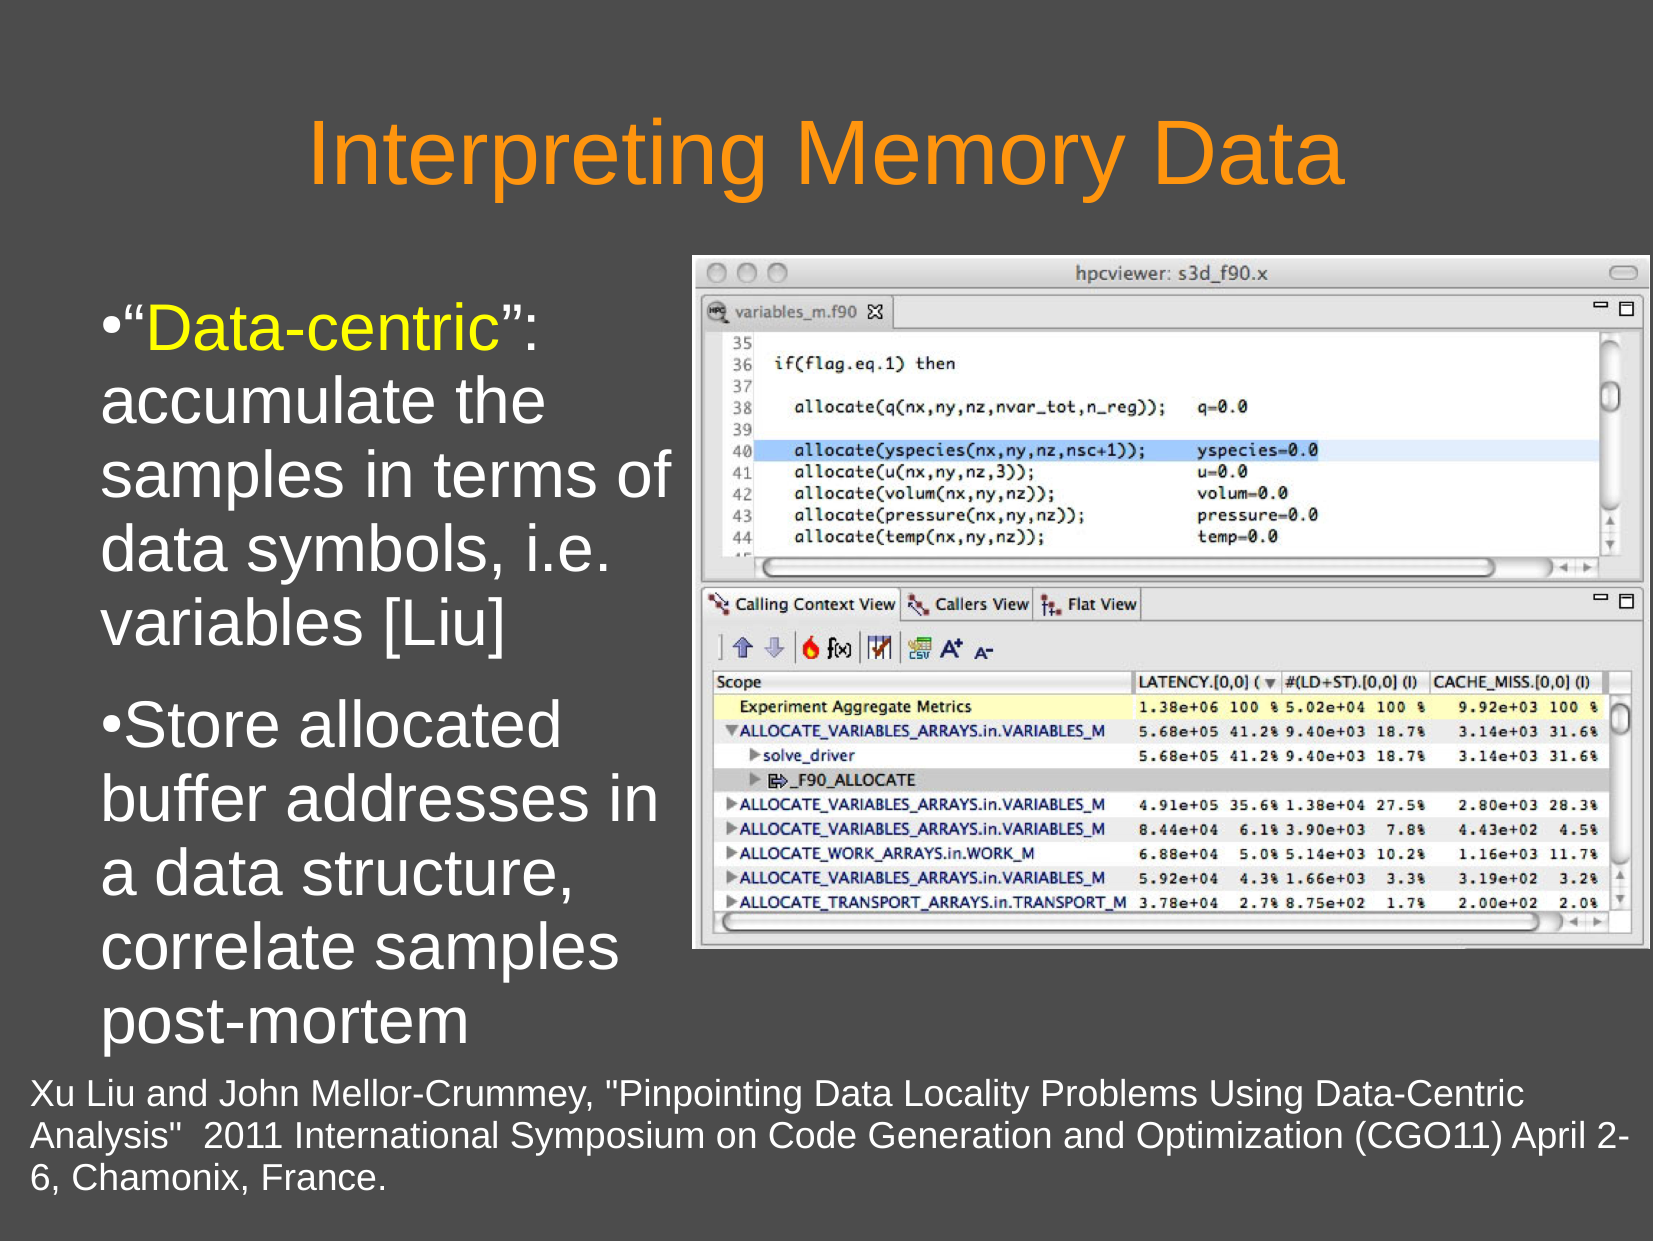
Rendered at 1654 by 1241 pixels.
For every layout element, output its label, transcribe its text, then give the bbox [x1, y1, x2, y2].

picture [692, 255, 1650, 949]
text_box Xu Liu and John Mellor-Crummey, "Pinpointing Data Locality Problems Using Data-Centric Analysis" 2011 International Symposium on Code Generation and Optimization (CGO11) April 2-6, Chamonix, France. [14, 1065, 1653, 1207]
list “Data-centric”: accumulate the samples in terms of data symbols, i.e. variables [Liu] Store allocated buffer addresses in a data structure, correlate samples post-mortem [82, 290, 705, 1065]
title Interpreting Memory Data [82, 49, 1571, 257]
